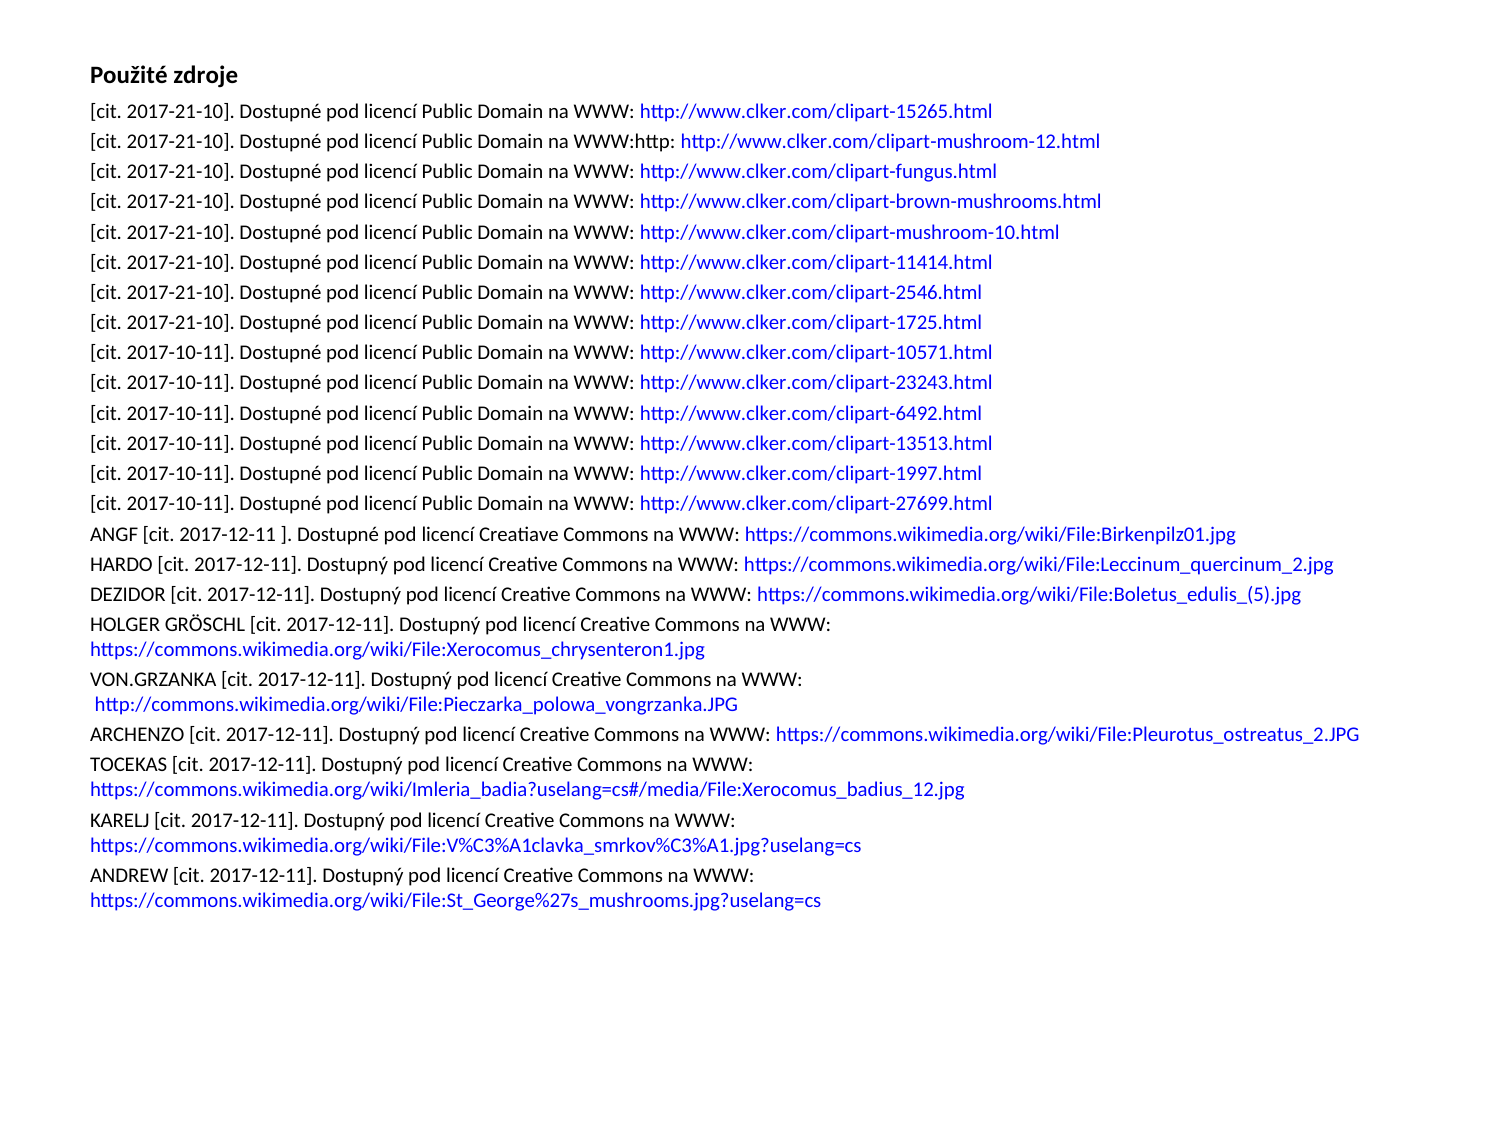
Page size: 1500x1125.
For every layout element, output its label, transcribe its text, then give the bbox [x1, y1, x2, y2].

list [cit. 2017-21-10]. Dostupné pod licencí Public Domain na WWW: http://www.clker.com/clipart-15265.html [cit. 2017-21-10]. Dostupné pod licencí Public Domain na WWW:http: http://www.clker.com/clipart-mushroom-12.html [cit. 2017-21-10]. Dostupné pod licencí Public Domain na WWW: http://www.clker.com/clipart-fungus.html [cit. 2017-21-10]. Dostupné pod licencí Public Domain na WWW: http://www.clker.com/clipart-brown-mushrooms.html [cit. 2017-21-10]. Dostupné pod licencí Public Domain na WWW: http://www.clker.com/clipart-mushroom-10.html [cit. 2017-21-10]. Dostupné pod licencí Public Domain na WWW: http://www.clker.com/clipart-11414.html [cit. 2017-21-10]. Dostupné pod licencí Public Domain na WWW: http://www.clker.com/clipart-2546.html [cit. 2017-21-10]. Dostupné pod licencí Public Domain na WWW: http://www.clker.com/clipart-1725.html [cit. 2017-10-11]. Dostupné pod licencí Public Domain na WWW: http://www.clker.com/clipart-10571.html [cit. 2017-10-11]. Dostupné pod licencí Public Domain na WWW: http://www.clker.com/clipart-23243.html [cit. 2017-10-11]. Dostupné pod licencí Public Domain na WWW: http://www.clker.com/clipart-6492.html [cit. 2017-10-11]. Dostupné pod licencí Public Domain na WWW: http://www.clker.com/clipart-13513.html [cit. 2017-10-11]. Dostupné pod licencí Public Domain na WWW: http://www.clker.com/clipart-1997.html [cit. 2017-10-11]. Dostupné pod licencí Public Domain na WWW: http://www.clker.com/clipart-27699.html ANGF [cit. 2017-12-11 ]. Dostupné pod licencí Creatiave Commons na WWW: https://commons.wikimedia.org/wiki/File:Birkenpilz01.jpg HARDO [cit. 2017-12-11]. Dostupný pod licencí Creative Commons na WWW: https://commons.wikimedia.org/wiki/File:Leccinum_quercinum_2.jpg DEZIDOR [cit. 2017-12-11]. Dostupný pod licencí Creative Commons na WWW: https://commons.wikimedia.org/wiki/File:Boletus_edulis_(5).jpg HOLGER GRÖSCHL [cit. 2017-12-11]. Dostupný pod licencí Creative Commons na WWW: https://commons.wikimedia.org/wiki/File:Xerocomus_chrysenteron1.jpg VON.GRZANKA [cit. 2017-12-11]. Dostupný pod licencí Creative Commons na WWW: http://commons.wikimedia.org/wiki/File:Pieczarka_polowa_vongrzanka.JPG ARCHENZO [cit. 2017-12-11]. Dostupný pod licencí Creative Commons na WWW: https://commons.wikimedia.org/wiki/File:Pleurotus_ostreatus_2.JPG TOCEKAS [cit. 2017-12-11]. Dostupný pod licencí Creative Commons na WWW: https://commons.wikimedia.org/wiki/Imleria_badia?uselang=cs#/media/File:Xerocomus_badius_12.jpg KARELJ [cit. 2017-12-11]. Dostupný pod licencí Creative Commons na WWW: https://commons.wikimedia.org/wiki/File:V%C3%A1clavka_smrkov%C3%A1.jpg?uselang=cs ANDREW [cit. 2017-12-11]. Dostupný pod licencí Creative Commons na WWW: https://commons.wikimedia.org/wiki/File:St_George%27s_mushrooms.jpg?uselang=cs [75, 90, 1426, 953]
title Použité zdroje [75, 45, 1426, 90]
